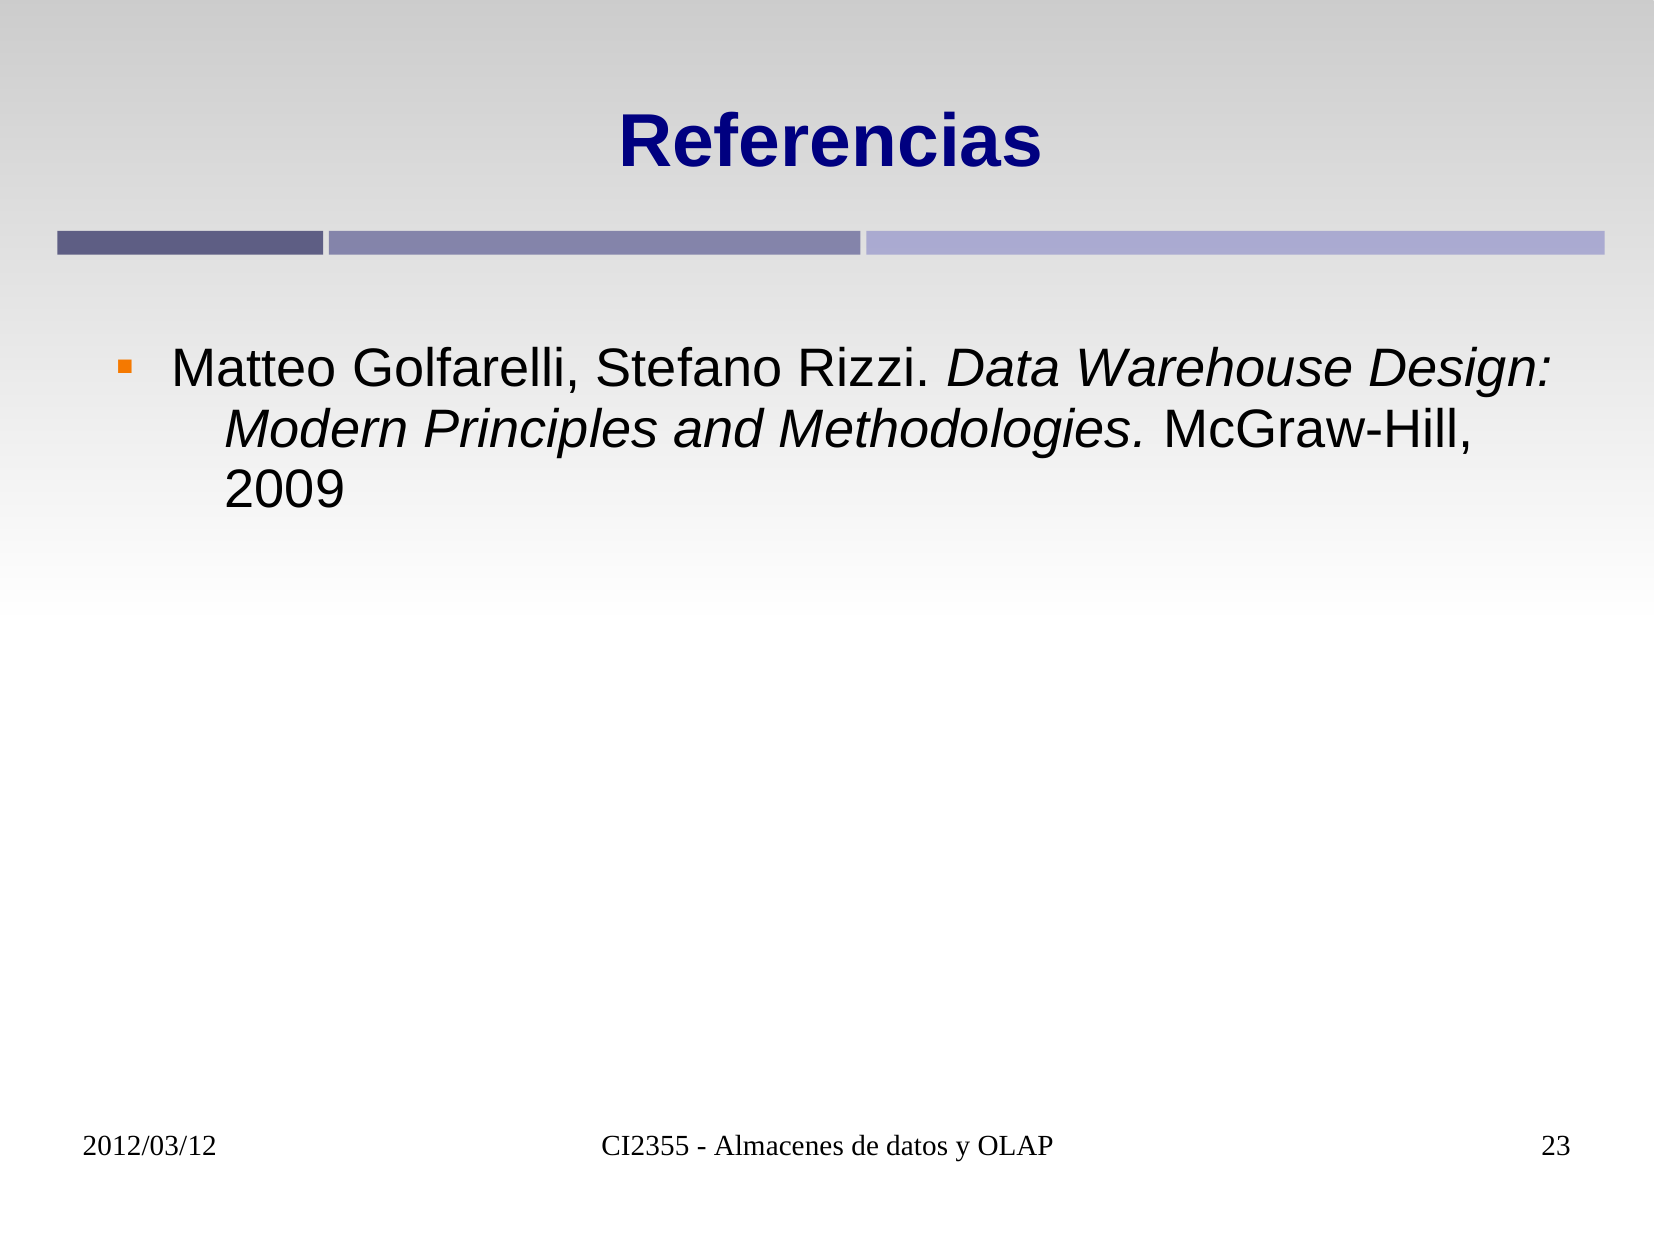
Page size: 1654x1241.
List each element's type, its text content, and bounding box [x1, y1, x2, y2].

list Matteo Golfarelli, Stefano Rizzi. Data Warehouse Design: Modern Principles and Methodologies. McGraw-Hill, 2009 [82, 337, 1571, 1109]
title Referencias [86, 55, 1576, 226]
